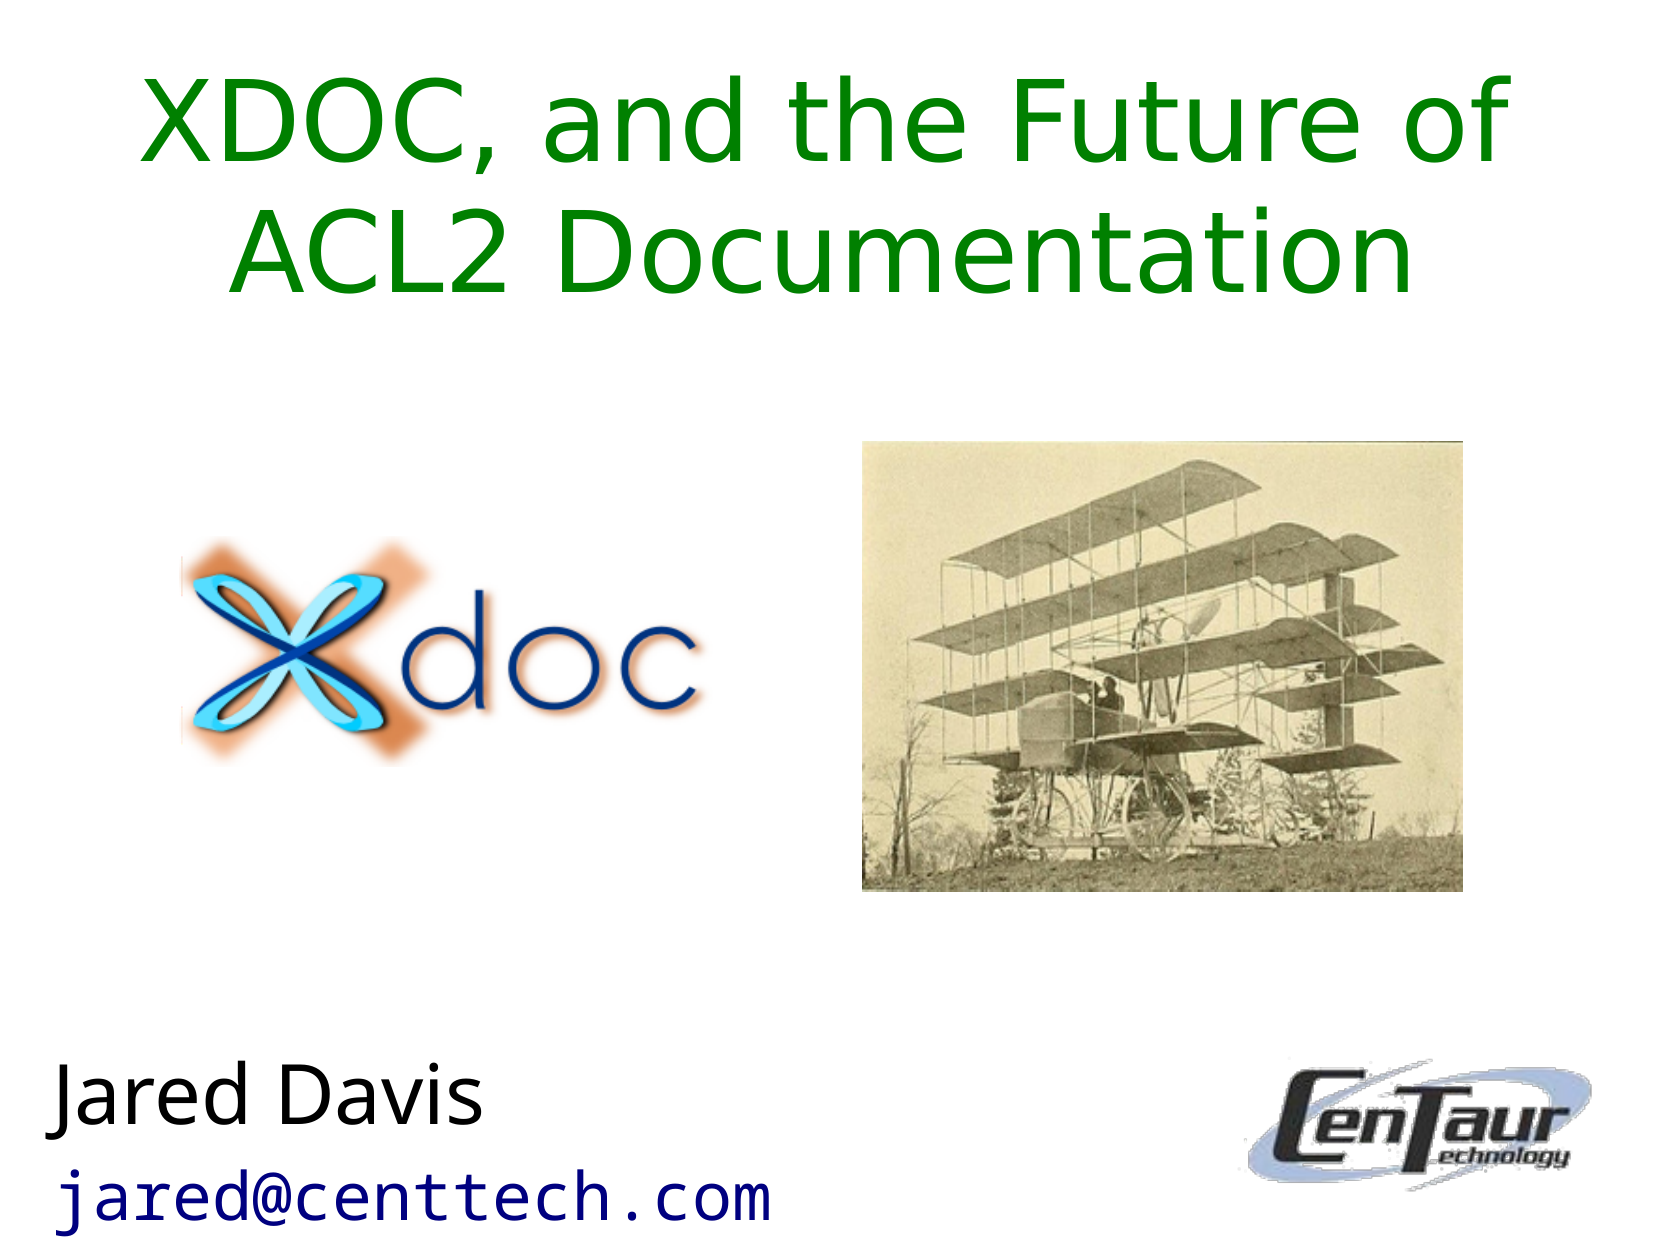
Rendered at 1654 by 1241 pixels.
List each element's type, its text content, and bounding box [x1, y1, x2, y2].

text_box Jared Davis jared@centtech.com [37, 1028, 759, 1241]
picture [179, 536, 713, 767]
picture [862, 441, 1463, 893]
picture [1222, 1039, 1625, 1206]
text_box XDOC, and the Future of ACL2 Documentation [33, 37, 1613, 338]
